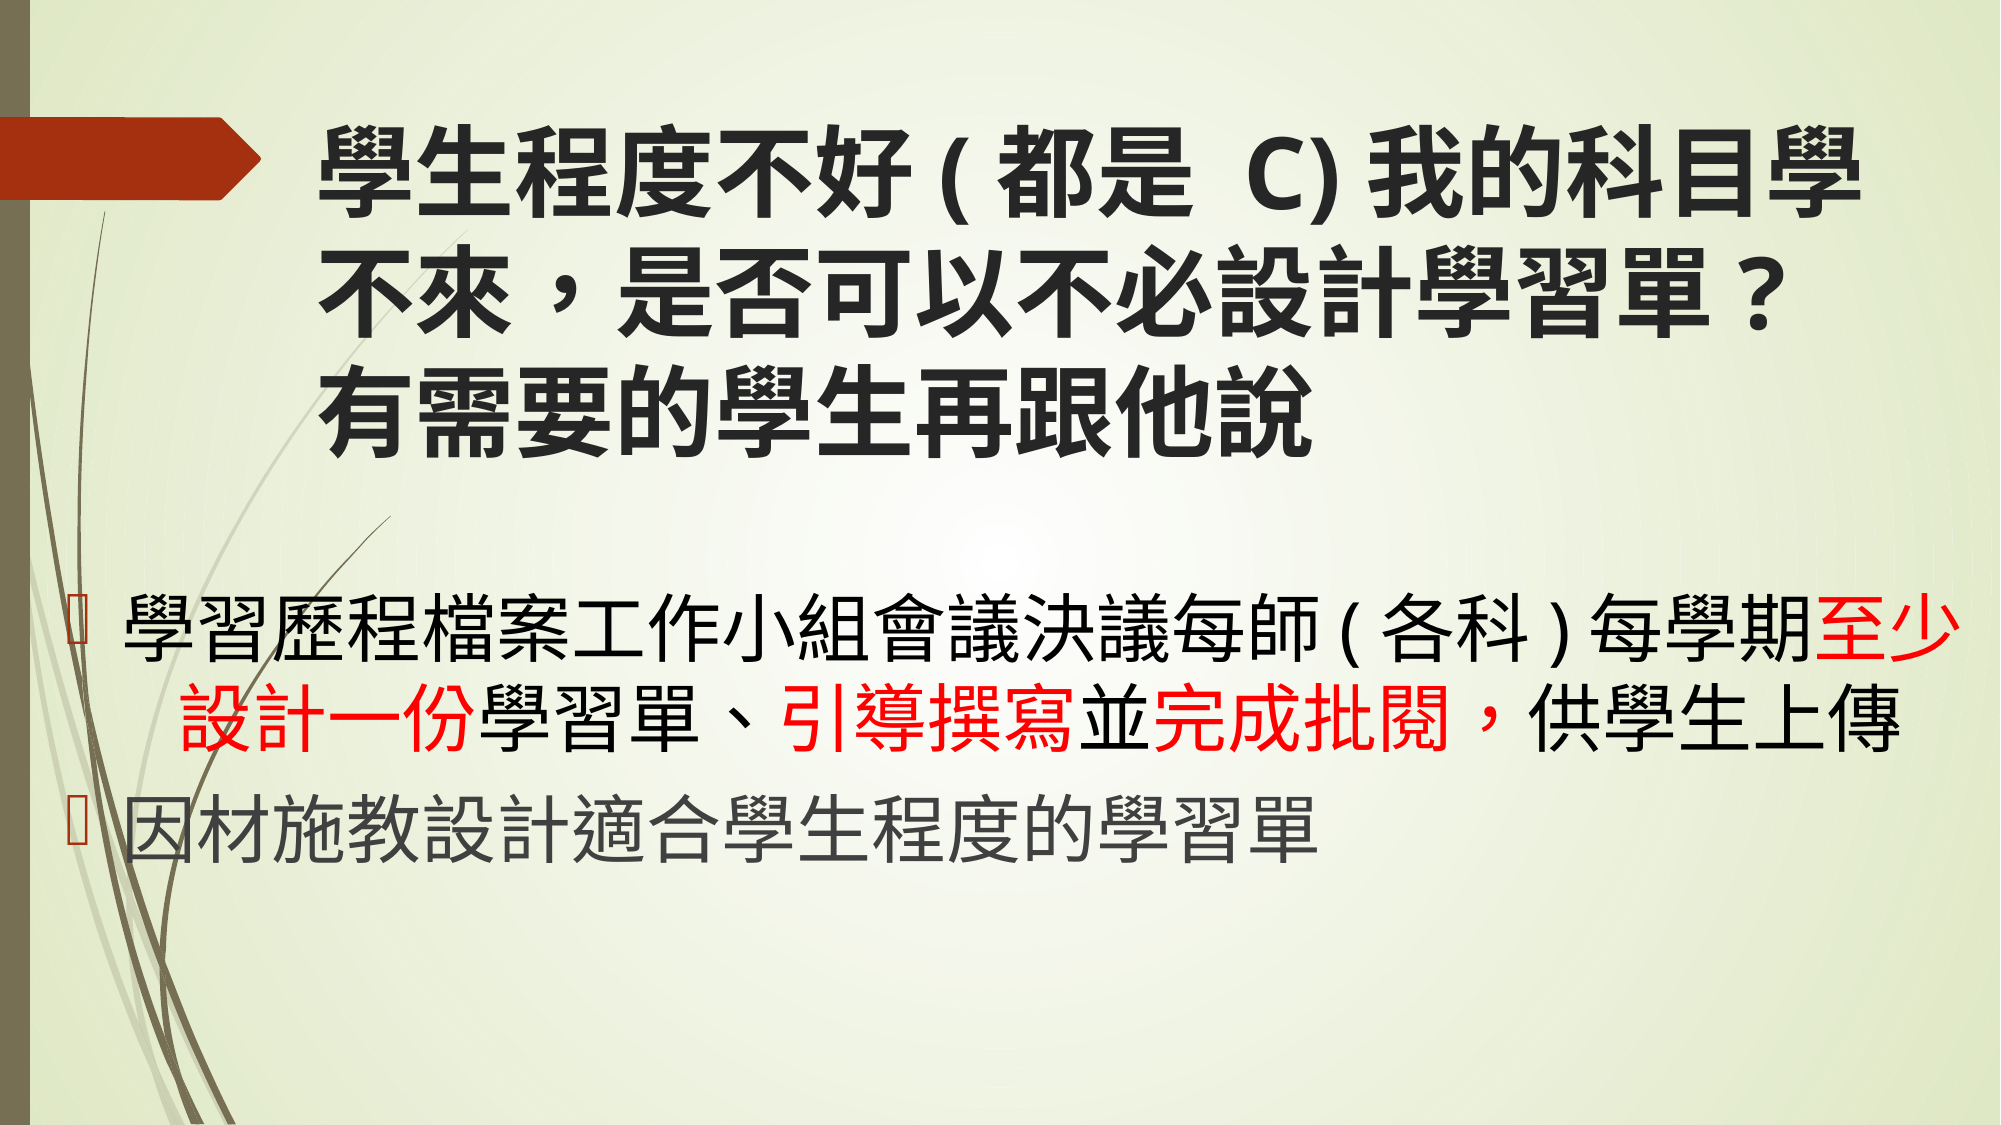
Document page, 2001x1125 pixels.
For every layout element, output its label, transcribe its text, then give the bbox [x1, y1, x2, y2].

list 學習歷程檔案工作小組會議決議每師(各科)每學期至少設計一份學習單、引導撰寫並完成批閱，供學生上傳 因材施教設計適合學生程度的學習單 [50, 574, 2000, 970]
title 學生程度不好(都是 C)我的科目學不來，是否可以不必設計學習單?有需要的學生再跟他說 [300, 102, 1888, 313]
